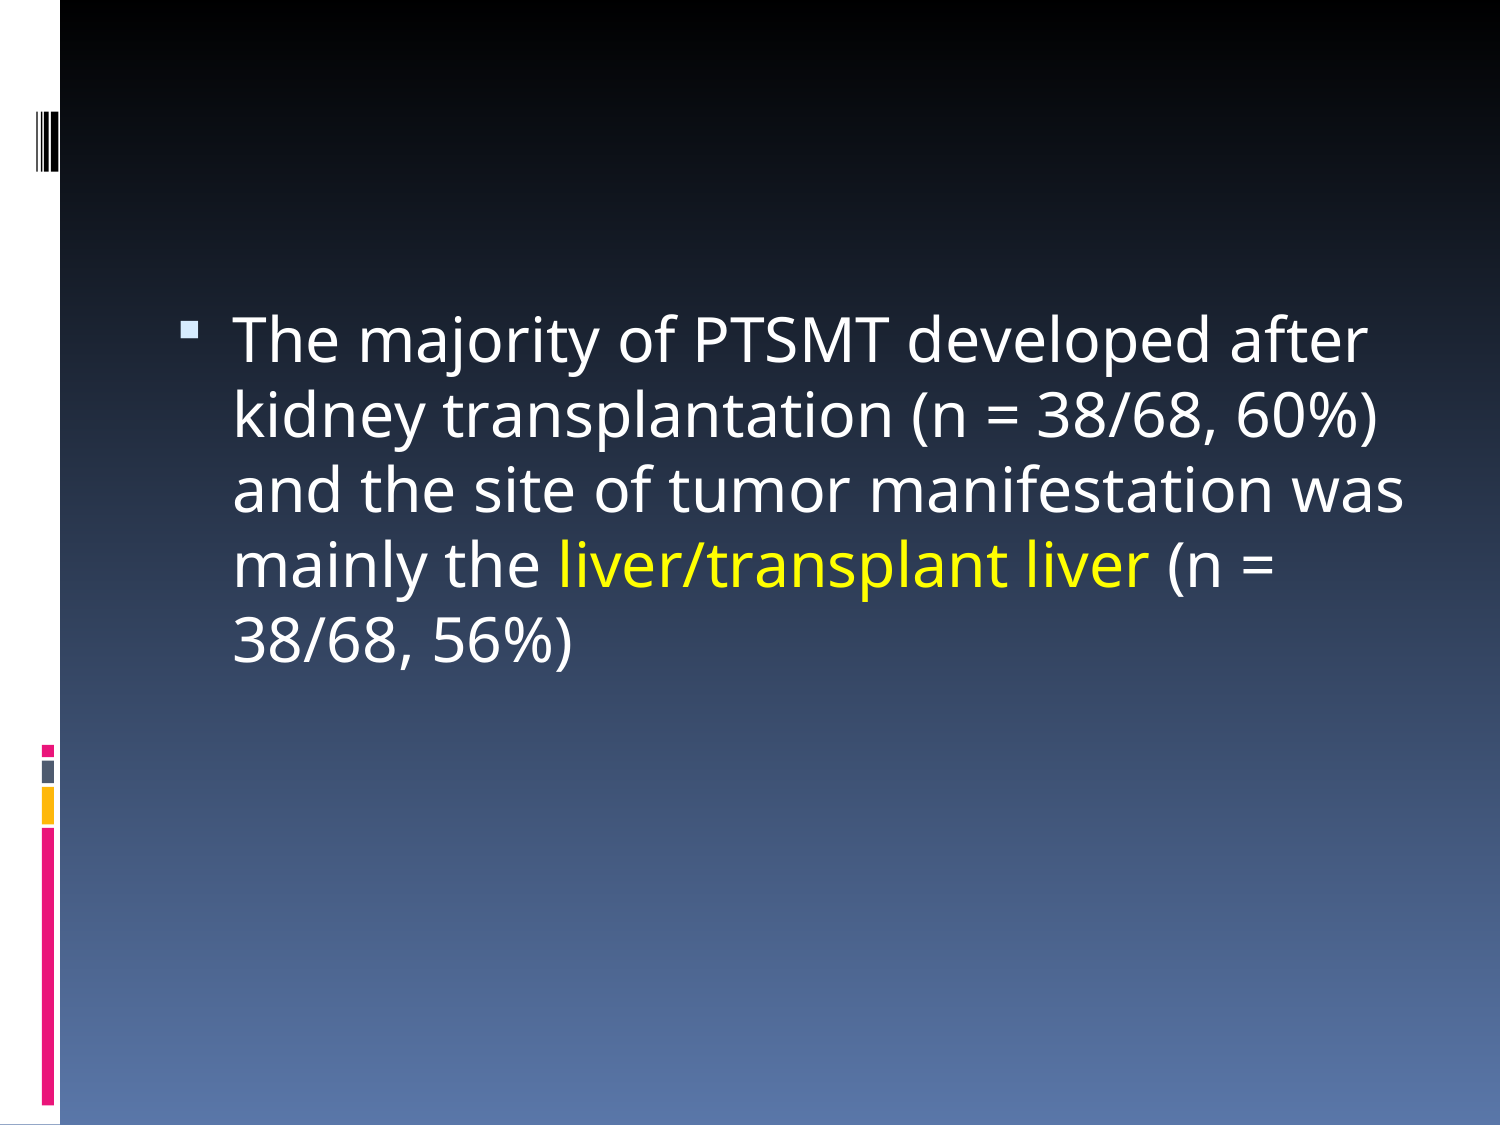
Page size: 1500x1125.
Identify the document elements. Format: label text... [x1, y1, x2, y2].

list The majority of PTSMT developed after kidney transplantation (n = 38/68, 60%) and the site of tumor manifestation was mainly the liver/transplant liver (n = 38/68, 56%) [150, 292, 1426, 1043]
